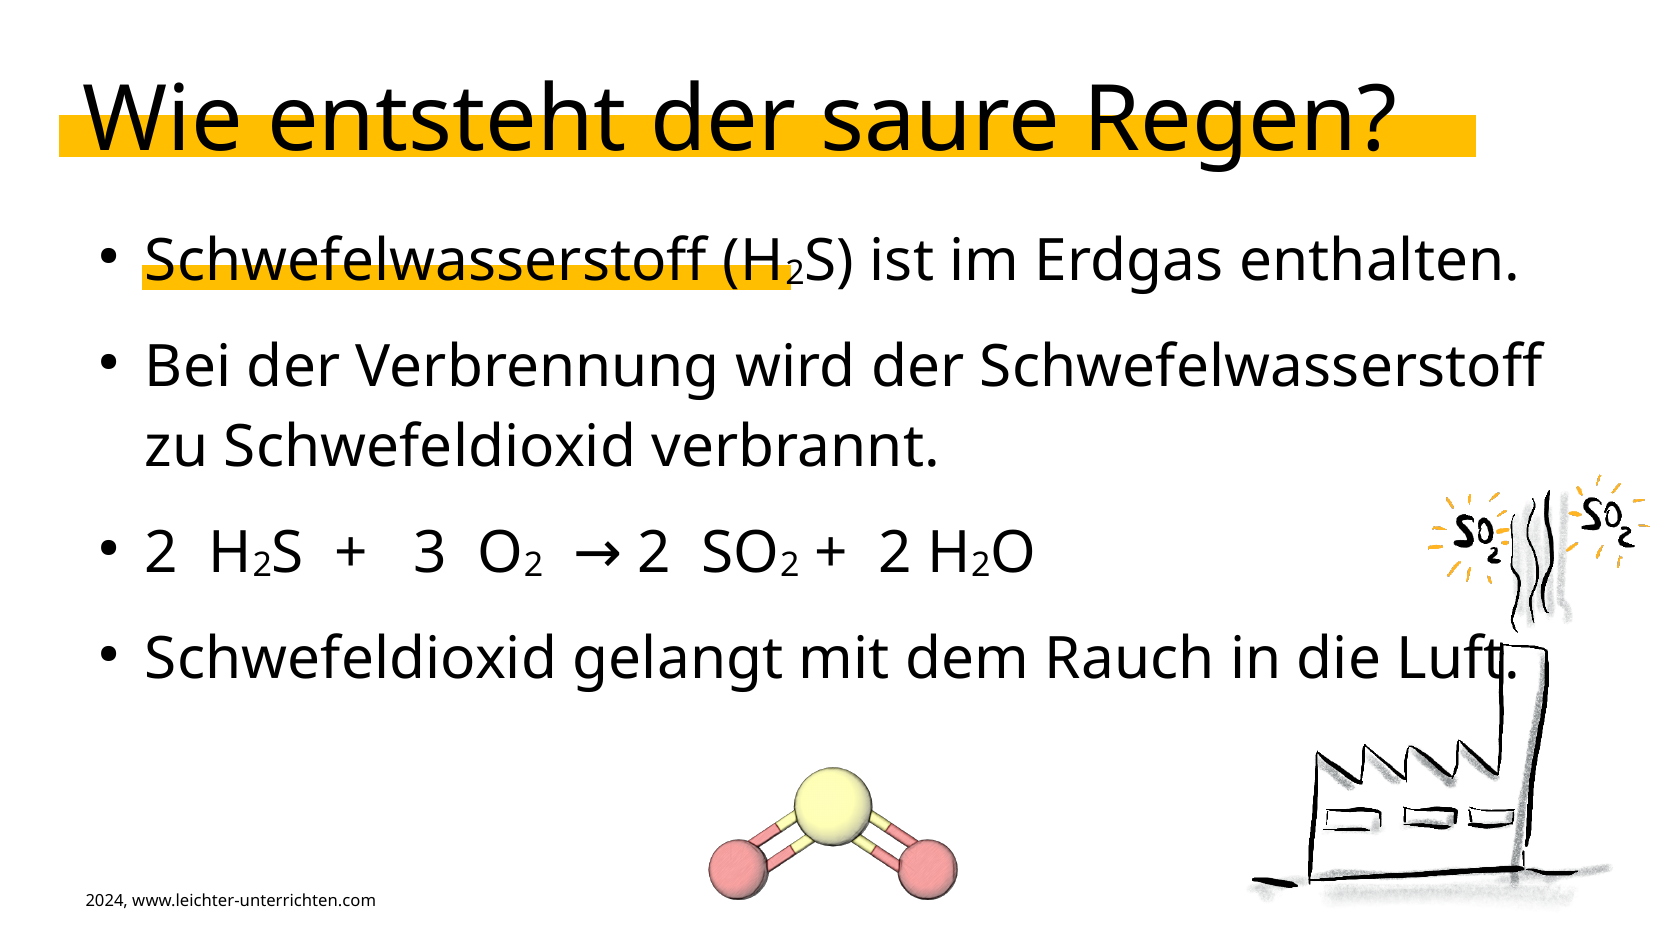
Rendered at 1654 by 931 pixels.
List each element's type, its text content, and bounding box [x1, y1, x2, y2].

picture [708, 767, 958, 900]
picture [1240, 470, 1654, 916]
title Wie entsteht der saure Regen? [82, 37, 1571, 193]
list Schwefelwasserstoff (H2S) ist im Erdgas enthalten. Bei der Verbrennung wird der Schwefelwasserstoff zu Schwefeldioxid verbrannt. 2 H2S + 3 O2 → 2 SO2 + 2 H2O Schwefeldioxid gelangt mit dem Rauch in die Luft. [82, 217, 1571, 857]
